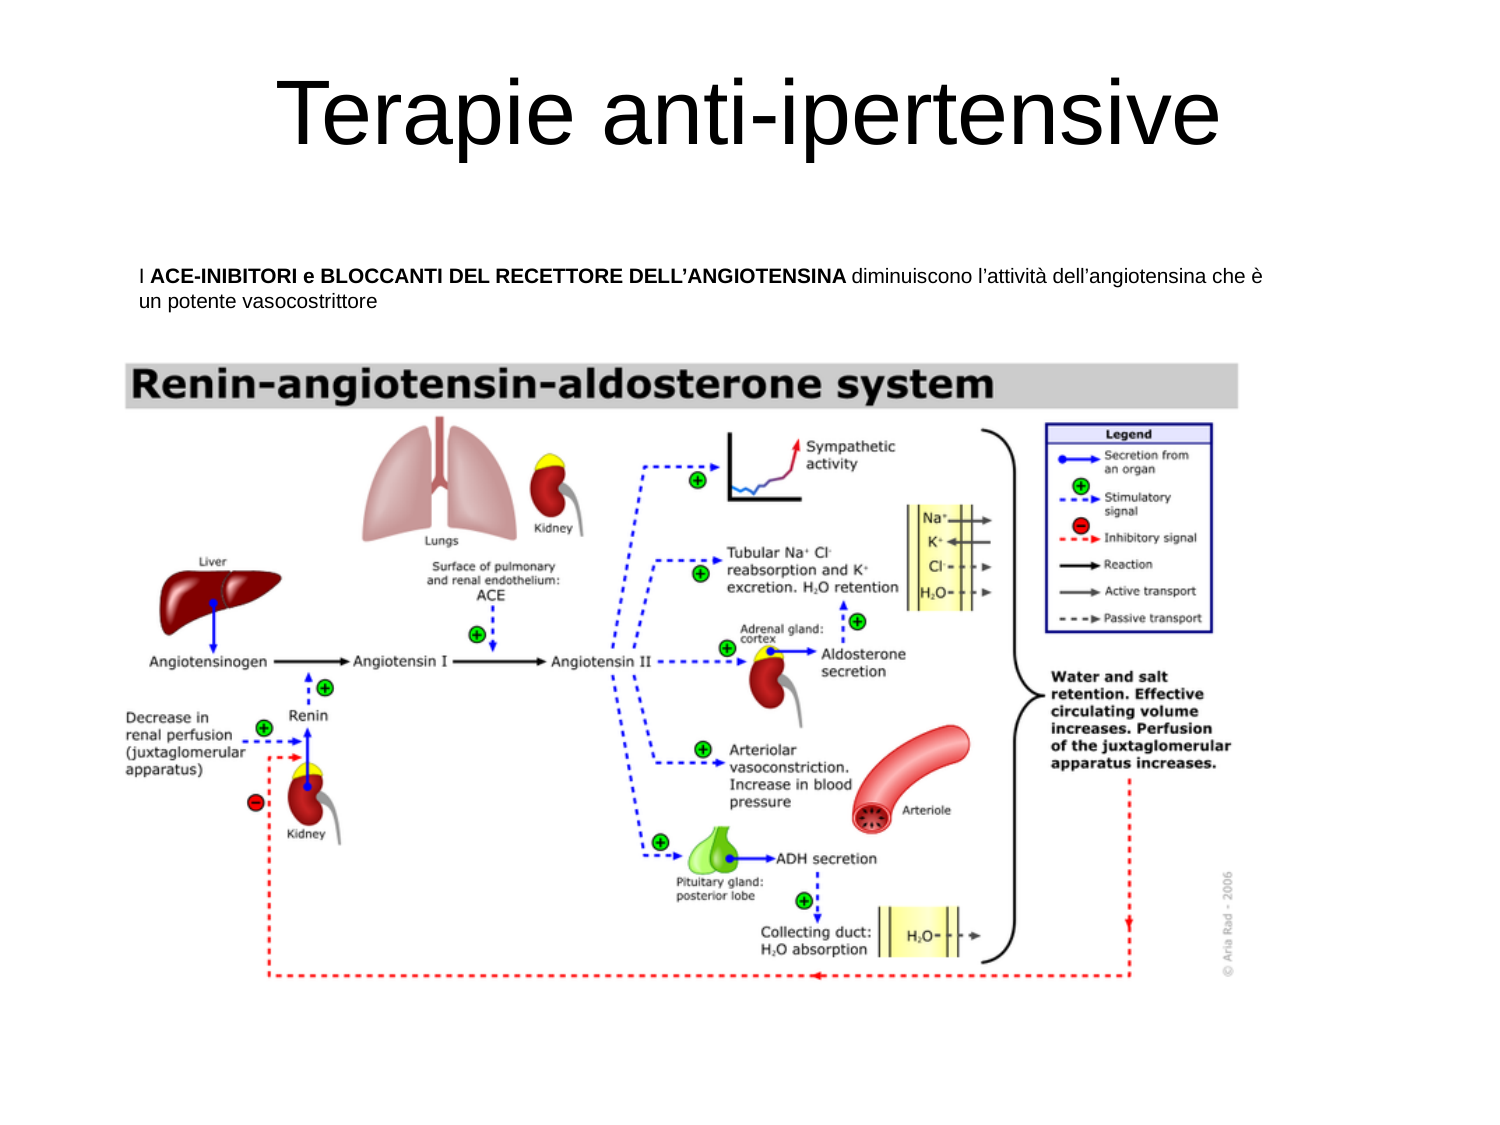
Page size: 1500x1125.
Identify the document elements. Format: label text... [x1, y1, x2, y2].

text_box I ACE-INIBITORI e BLOCCANTI DEL RECETTORE DELL’ANGIOTENSINA diminuiscono l’attività dell’angiotensina che è un potente vasocostrittore [123, 255, 1282, 321]
picture [123, 361, 1241, 984]
title Terapie anti-ipertensive [75, 45, 1425, 233]
